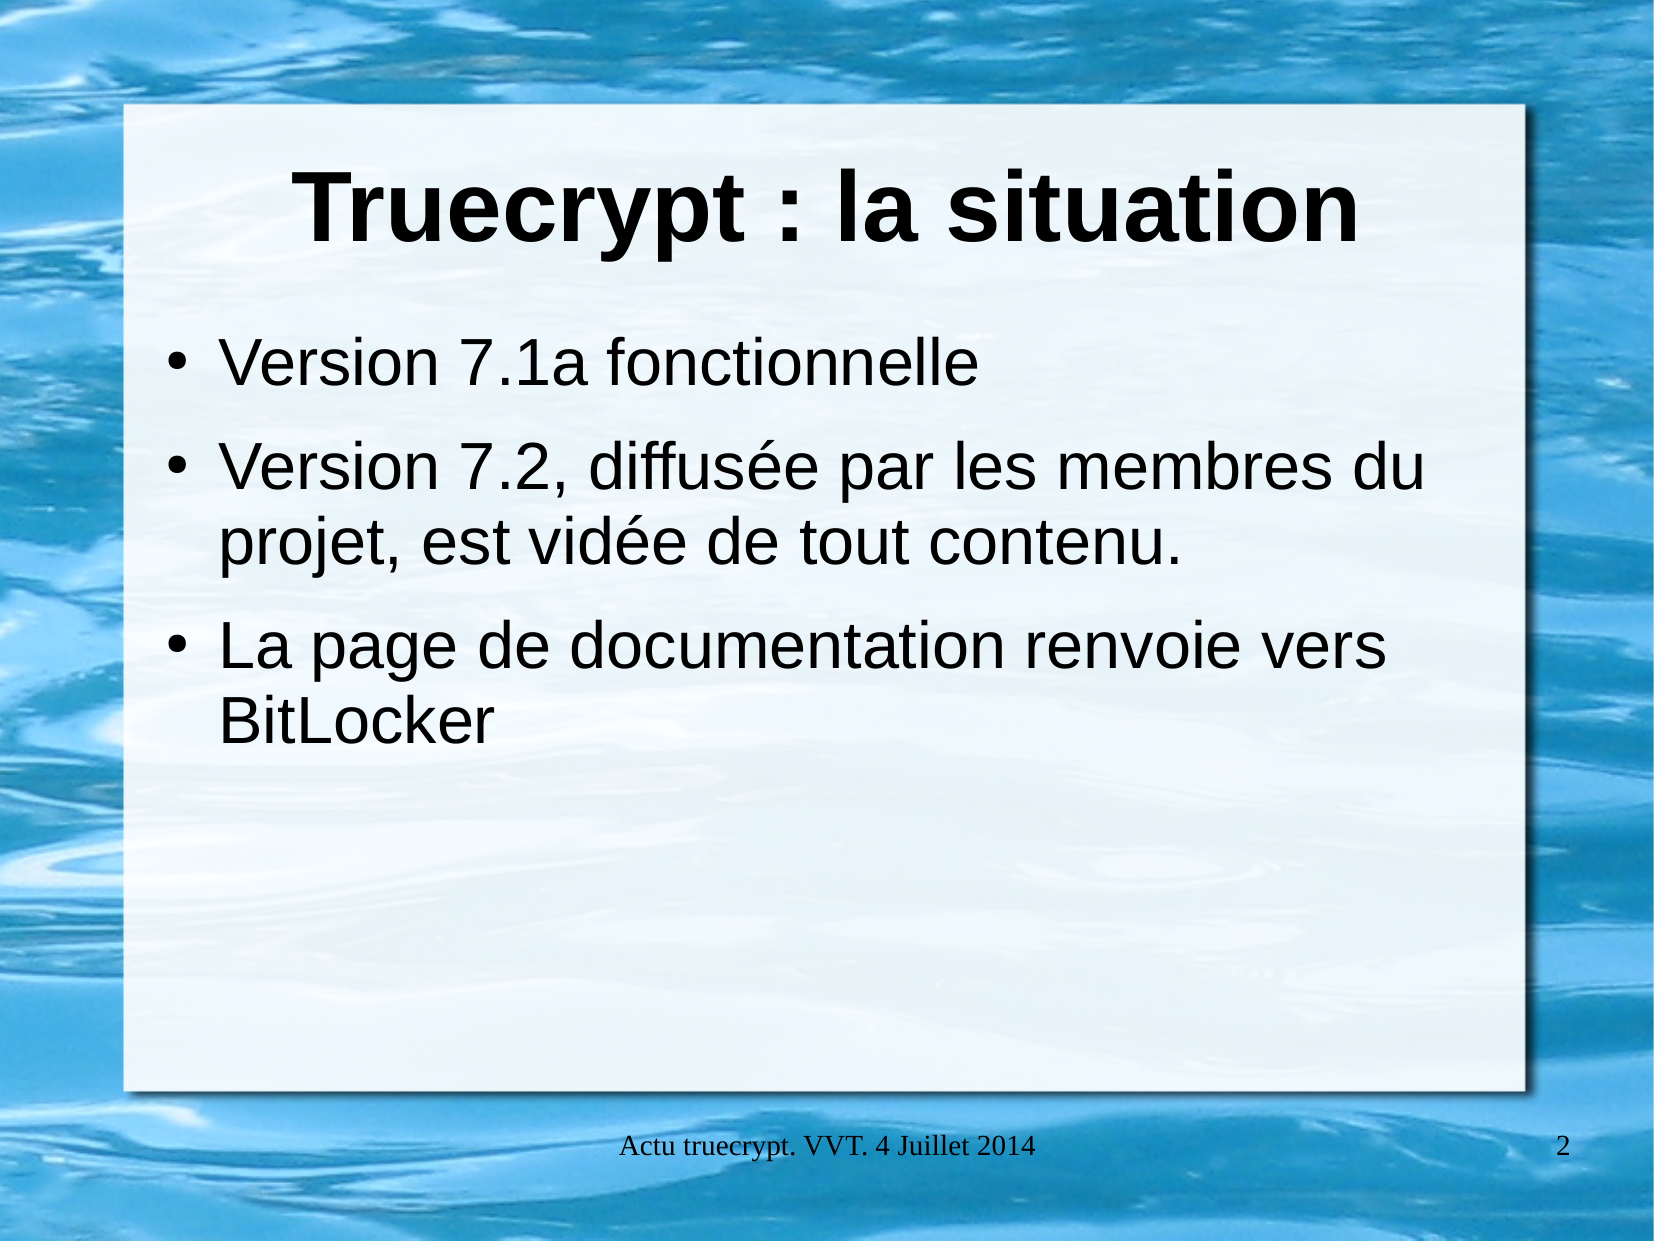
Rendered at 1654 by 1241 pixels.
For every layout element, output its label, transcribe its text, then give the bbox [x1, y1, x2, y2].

list Version 7.1a fonctionnelle Version 7.2, diffusée par les membres du projet, est vidée de tout contenu. La page de documentation renvoie vers BitLocker [147, 324, 1506, 1045]
title Truecrypt : la situation [147, 118, 1506, 296]
picture [0, 0, 1654, 1241]
